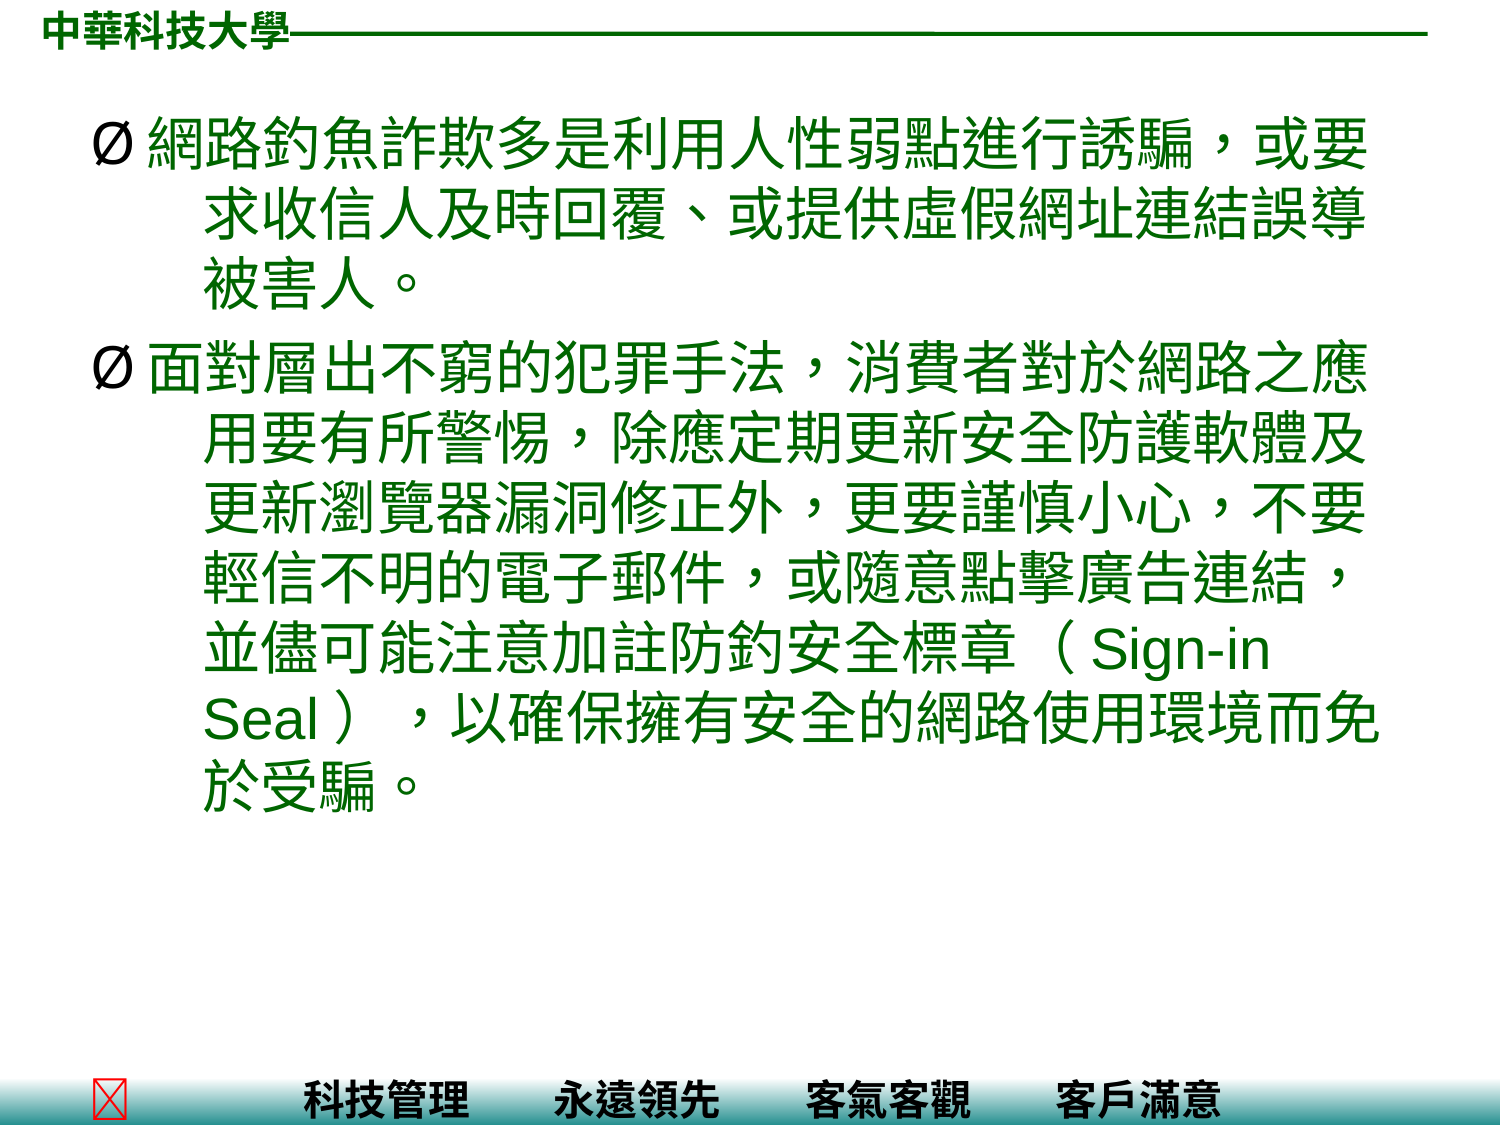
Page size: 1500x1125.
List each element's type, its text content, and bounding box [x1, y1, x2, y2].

list 網路釣魚詐欺多是利用人性弱點進行誘騙，或要求收信人及時回覆、或提供虛假網址連結誤導被害人。 面對層出不窮的犯罪手法，消費者對於網路之應用要有所警惕，除應定期更新安全防護軟體及更新瀏覽器漏洞修正外，更要謹慎小心，不要輕信不明的電子郵件，或隨意點擊廣告連結，並儘可能注意加註防釣安全標章（Sign-in Seal），以確保擁有安全的網路使用環境而免於受騙。 [75, 99, 1426, 1088]
